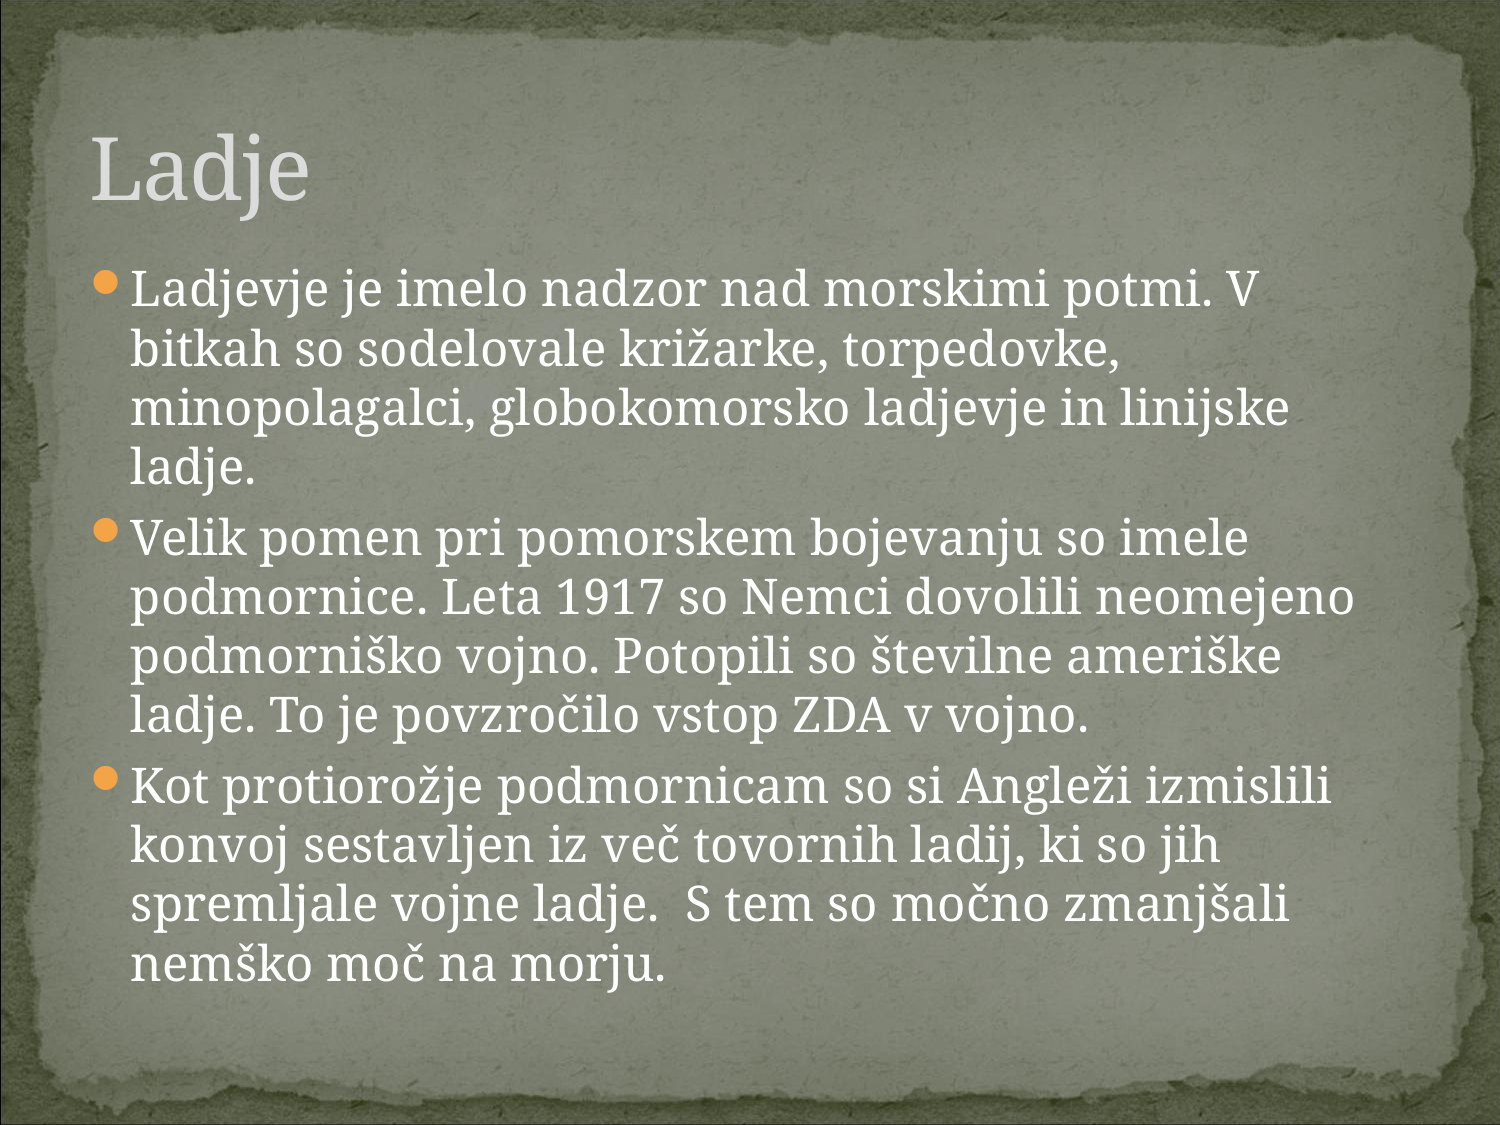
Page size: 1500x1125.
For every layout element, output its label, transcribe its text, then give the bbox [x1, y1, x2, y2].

picture [0, 0, 1500, 1125]
list Ladjevje je imelo nadzor nad morskimi potmi. V bitkah so sodelovale križarke, torpedovke, minopolagalci, globokomorsko ladjevje in linijske ladje. Velik pomen pri pomorskem bojevanju so imele podmornice. Leta 1917 so Nemci dovolili neomejeno podmorniško vojno. Potopili so številne ameriške ladje. To je povzročilo vstop ZDA v vojno. Kot protiorožje podmornicam so si Angleži izmislili konvoj sestavljen iz več tovornih ladij, ki so jih spremljale vojne ladje. S tem so močno zmanjšali nemško moč na morju. [75, 249, 1425, 1000]
title Ladje [75, 24, 1425, 225]
